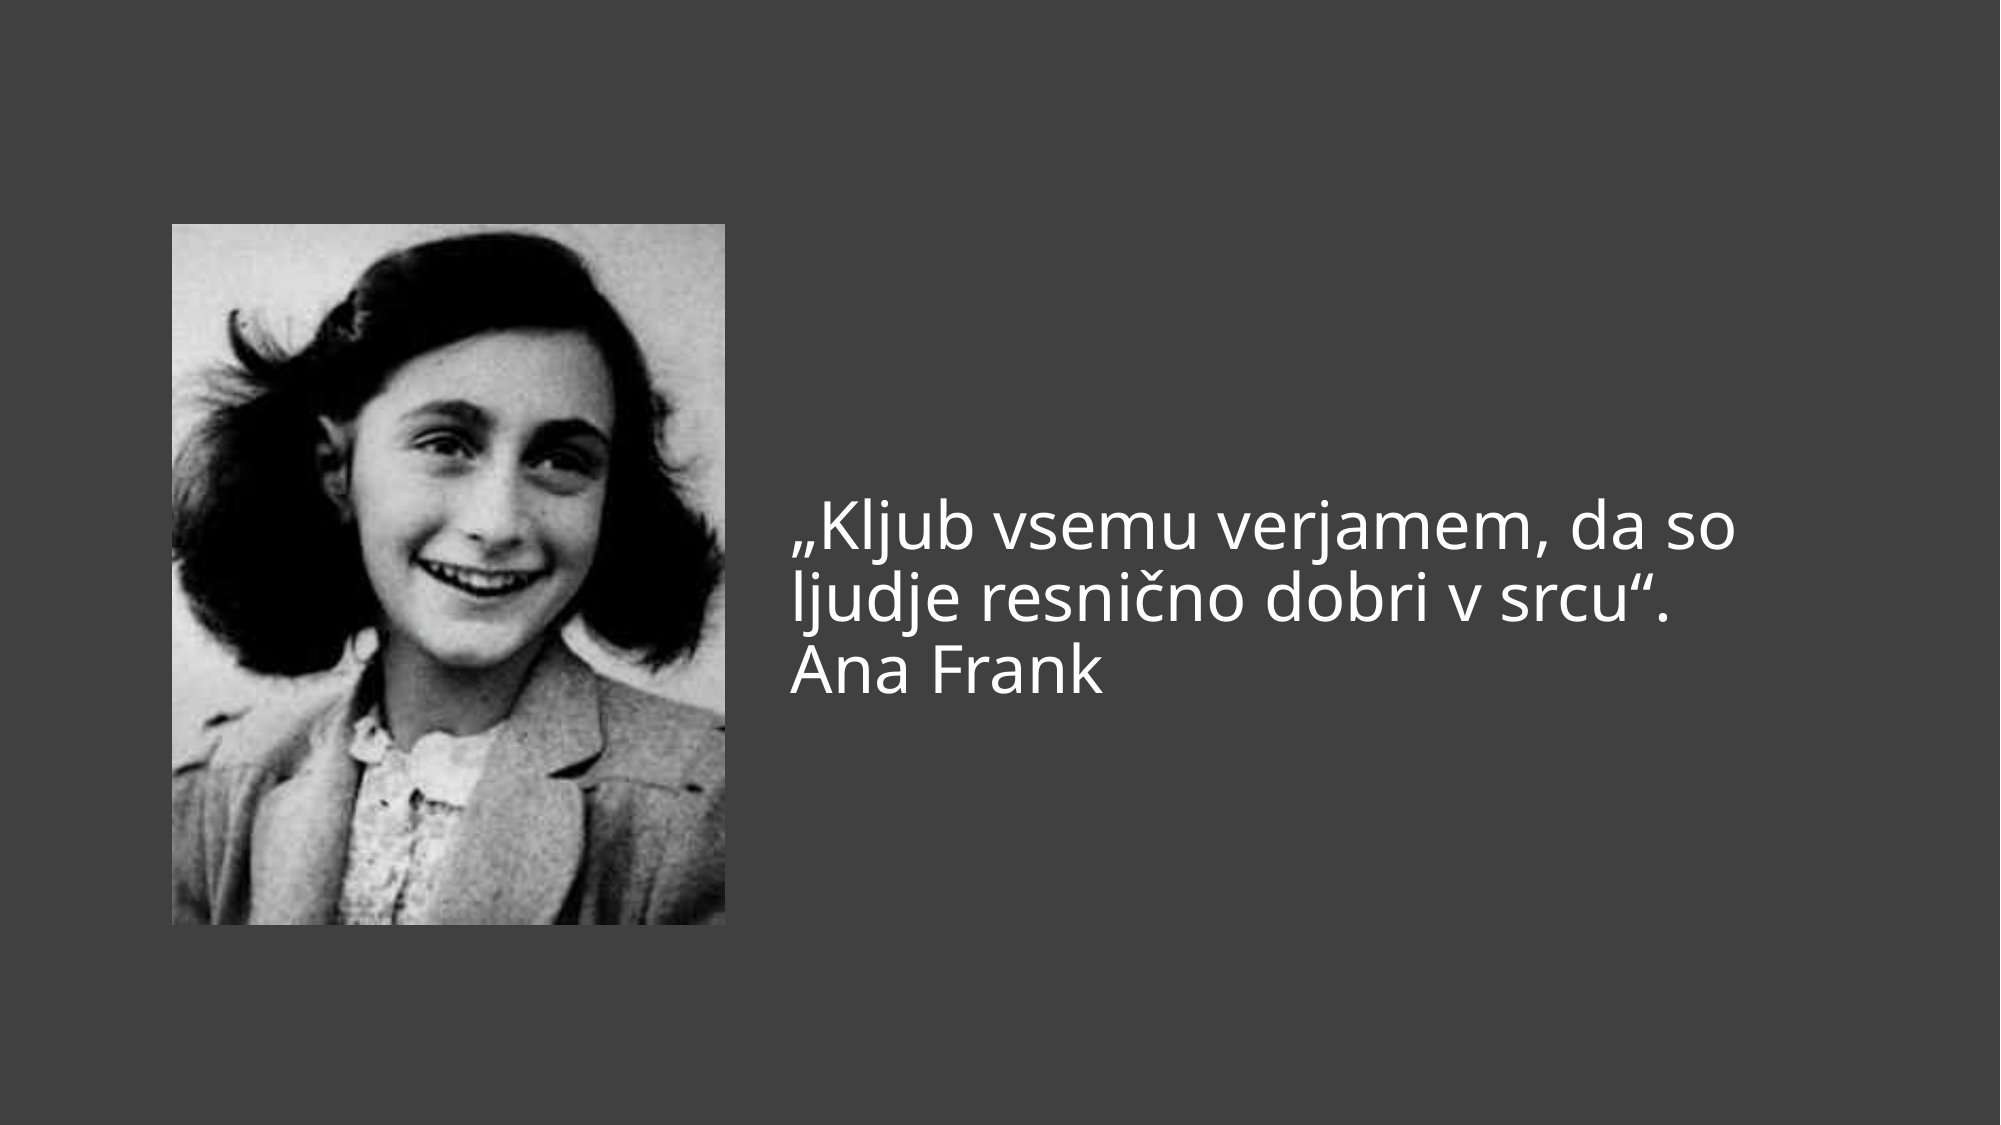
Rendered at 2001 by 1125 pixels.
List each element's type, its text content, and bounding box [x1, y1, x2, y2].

picture [172, 224, 725, 925]
title „Kljub vsemu verjamem, da so ljudje resnično dobri v srcu“. Ana Frank [775, 424, 1780, 776]
